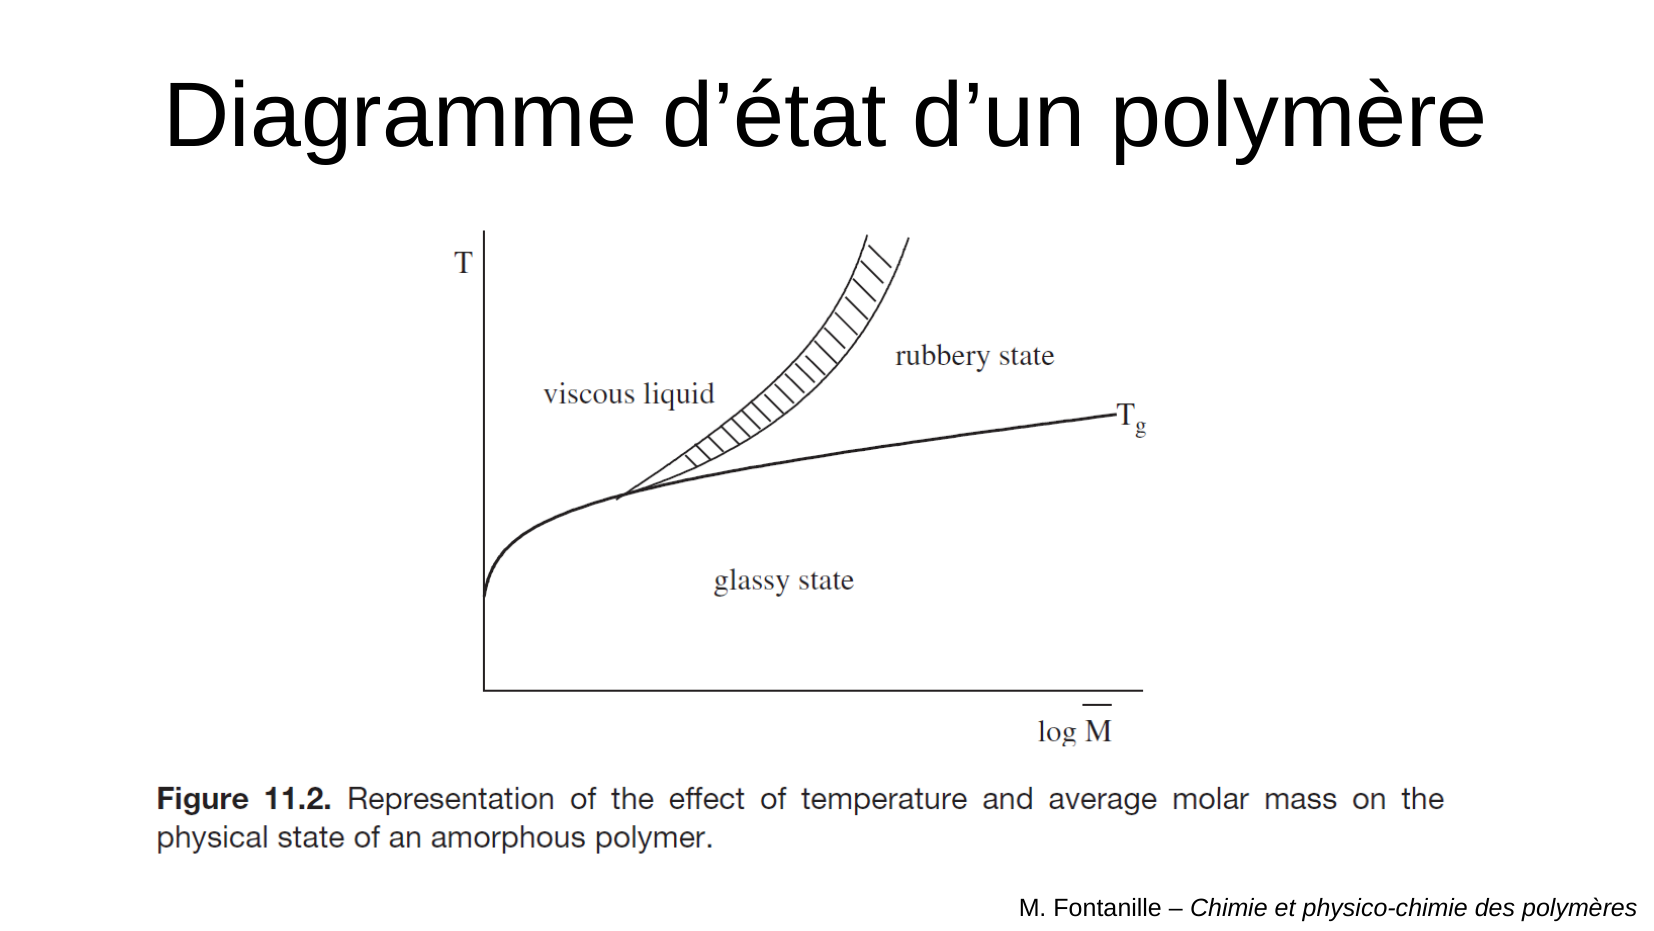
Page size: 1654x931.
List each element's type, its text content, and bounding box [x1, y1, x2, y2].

text_box M. Fontanille – Chimie et physico-chimie des polymères [1003, 885, 1654, 929]
title Diagramme d’état d’un polymère [82, 37, 1571, 193]
picture [123, 186, 1501, 890]
